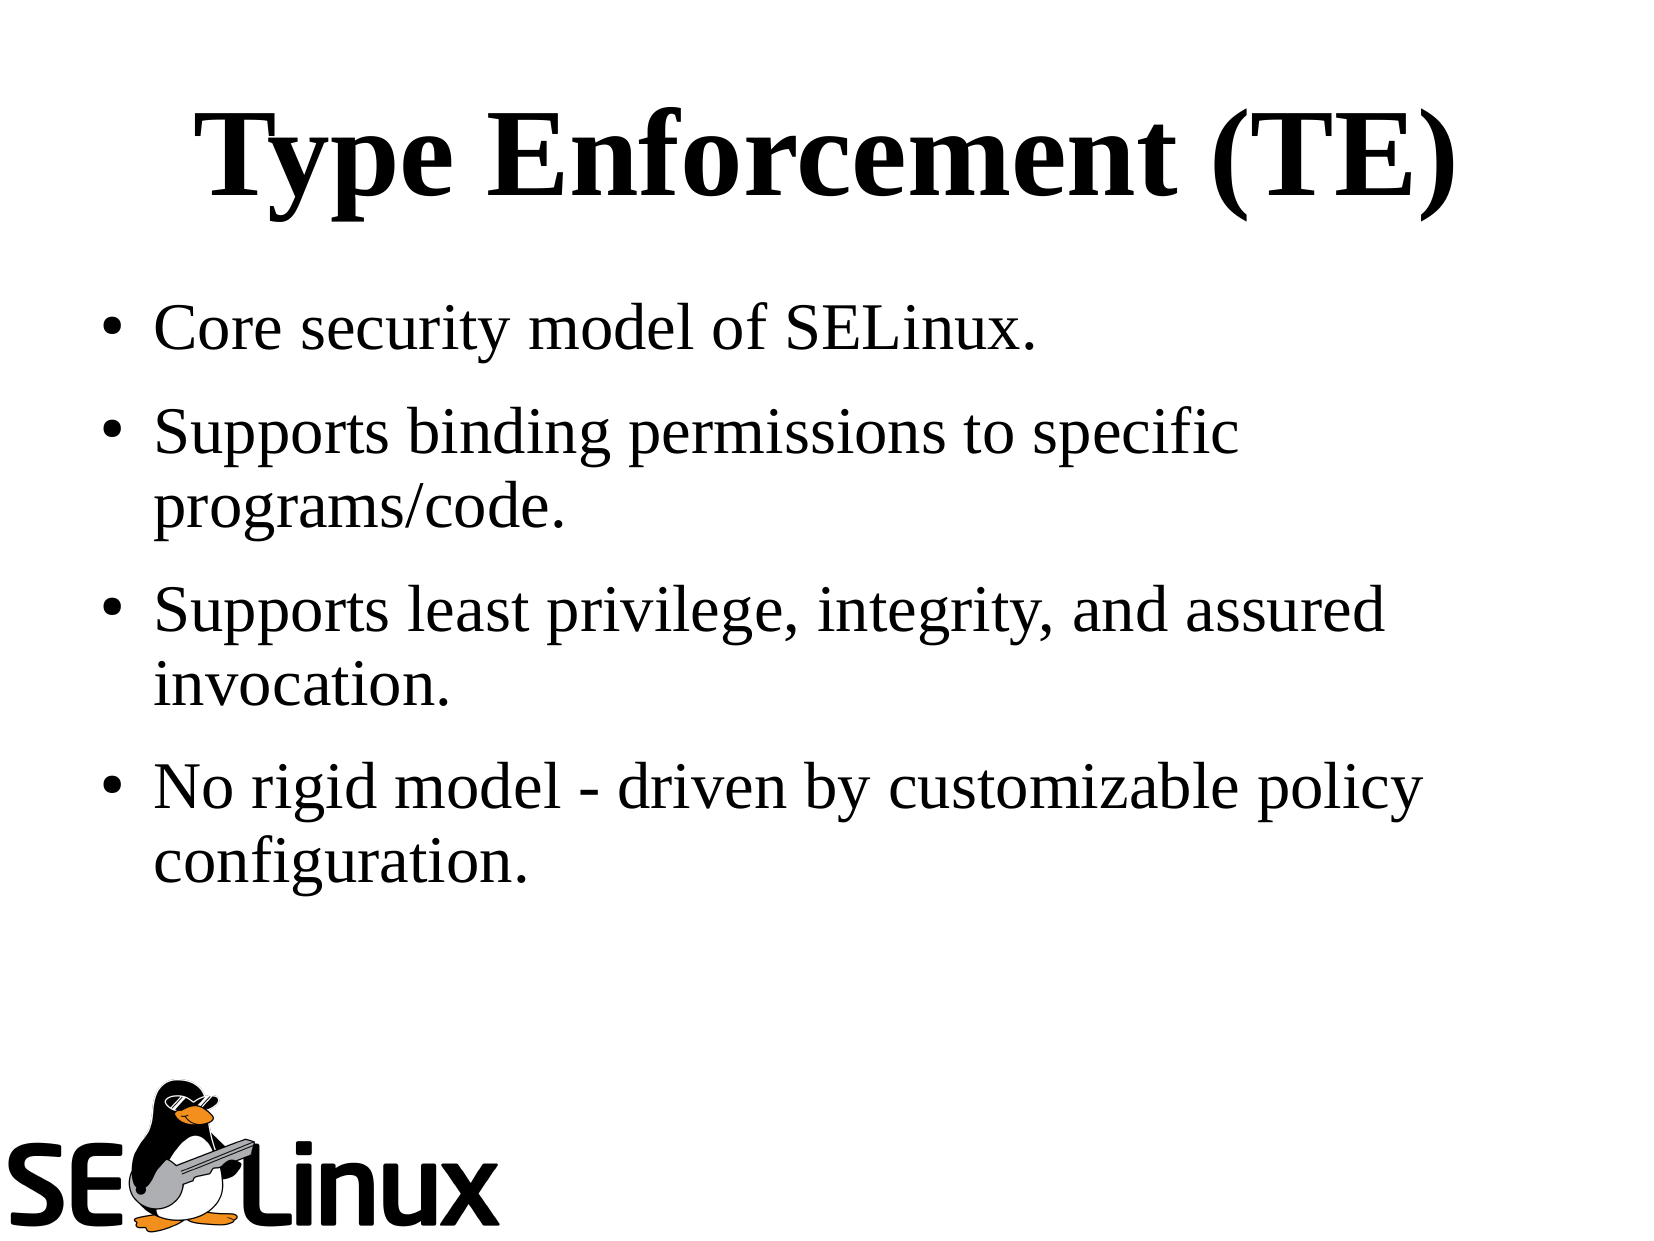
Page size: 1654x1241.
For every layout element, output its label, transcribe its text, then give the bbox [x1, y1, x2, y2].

title Type Enforcement (TE) [82, 49, 1571, 257]
list Core security model of SELinux. Supports binding permissions to specific programs/code. Supports least privilege, integrity, and assured invocation. No rigid model - driven by customizable policy configuration. [82, 290, 1571, 1010]
picture [0, 919, 526, 1241]
